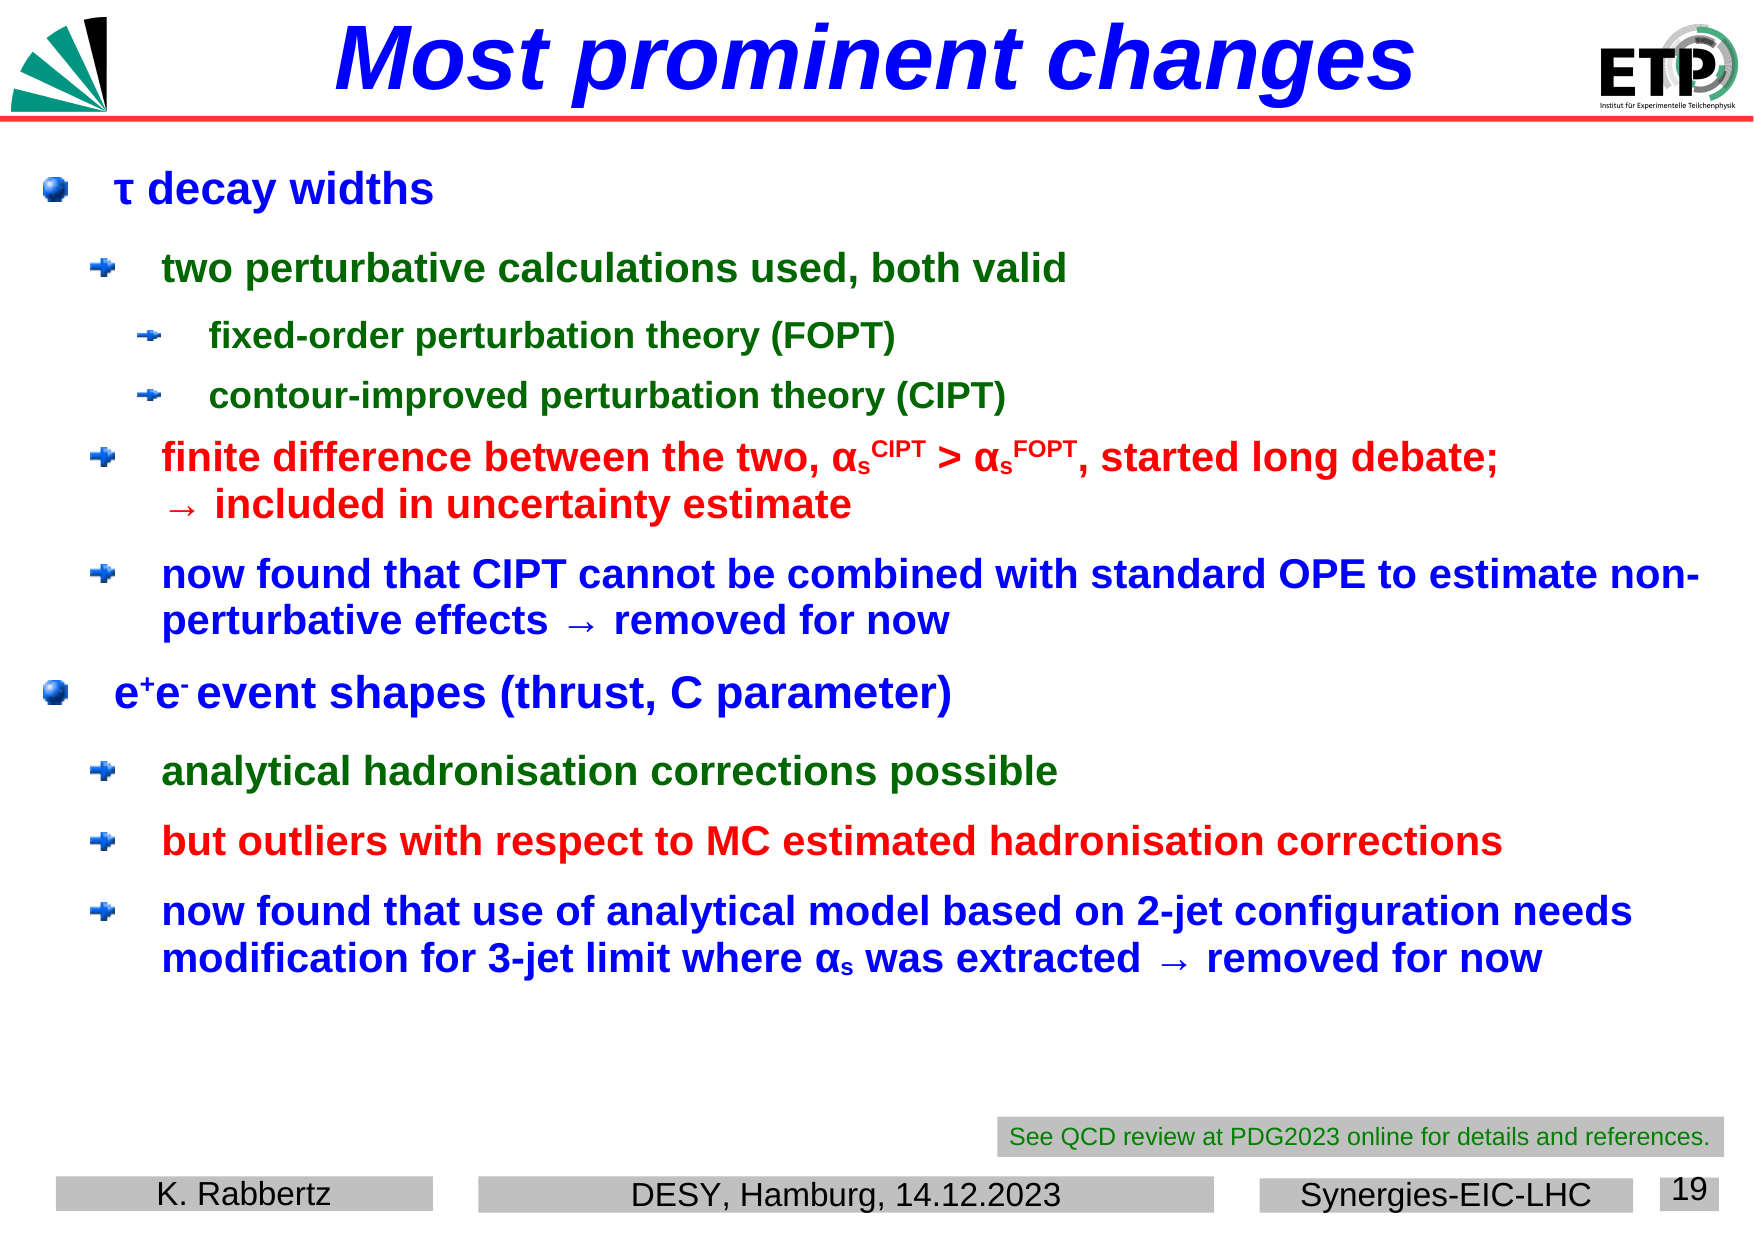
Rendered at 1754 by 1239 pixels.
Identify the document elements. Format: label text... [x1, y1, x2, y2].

title Most prominent changes [124, 0, 1630, 116]
text_box See QCD review at PDG2023 online for details and references. [997, 1116, 1725, 1157]
picture [1630, 17, 1745, 112]
list τ decay widths two perturbative calculations used, both valid fixed-order perturbation theory (FOPT) contour-improved perturbation theory (CIPT) finite difference between the two, αsCIPT > αsFOPT, started long debate; → included in uncertainty estimate now found that CIPT cannot be combined with standard OPE to estimate non-perturbative effects → removed for now e+e- event shapes (thrust, C parameter) analytical hadronisation corrections possible but outliers with respect to MC estimated hadronisation corrections now found that use of analytical model based on 2-jet configuration needs modification for 3-jet limit where αs was extracted → removed for now [31, 163, 1726, 1146]
picture [11, 17, 107, 113]
